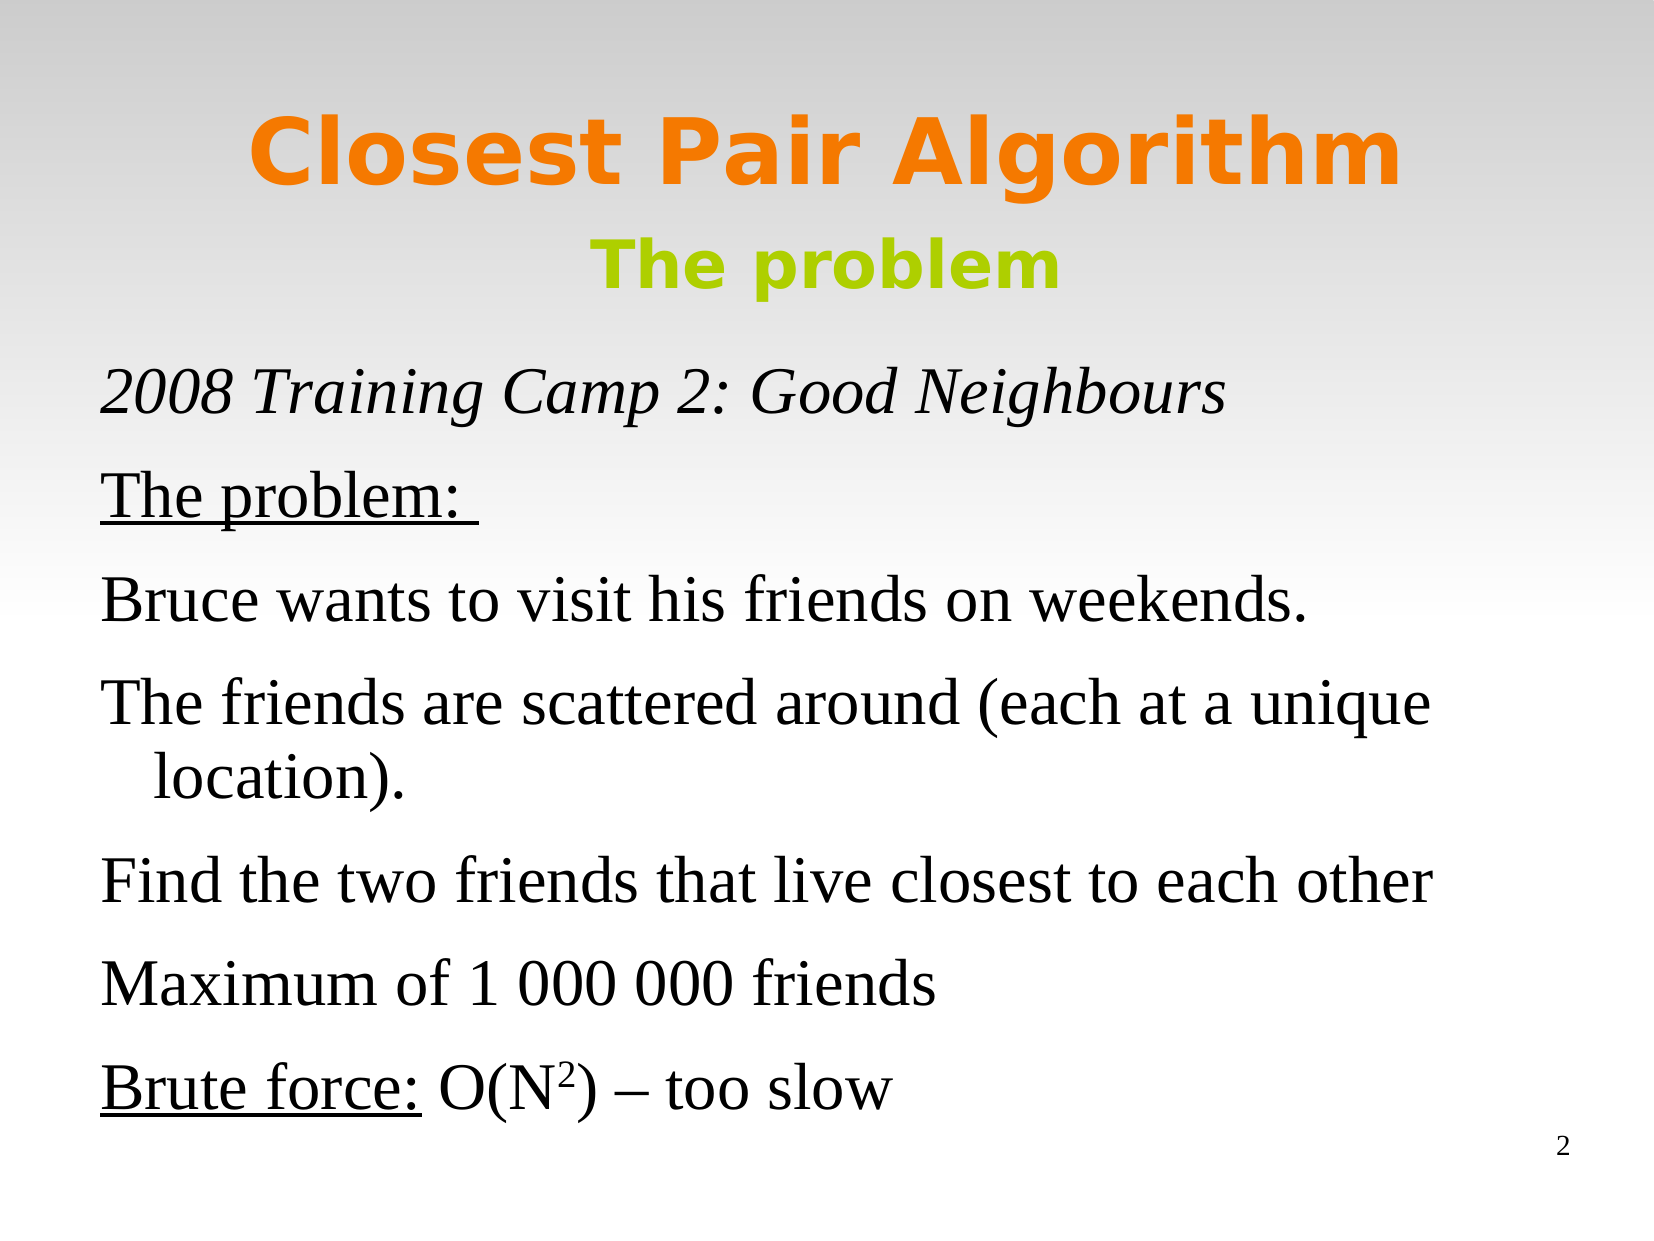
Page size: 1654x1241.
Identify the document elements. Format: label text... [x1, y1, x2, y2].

list 2008 Training Camp 2: Good Neighbours The problem: Bruce wants to visit his friends on weekends. The friends are scattered around (each at a unique location). Find the two friends that live closest to each other Maximum of 1 000 000 friends Brute force: O(N2) – too slow [82, 354, 1571, 1180]
title Closest Pair Algorithm [82, 49, 1571, 206]
title The problem [82, 206, 1571, 325]
